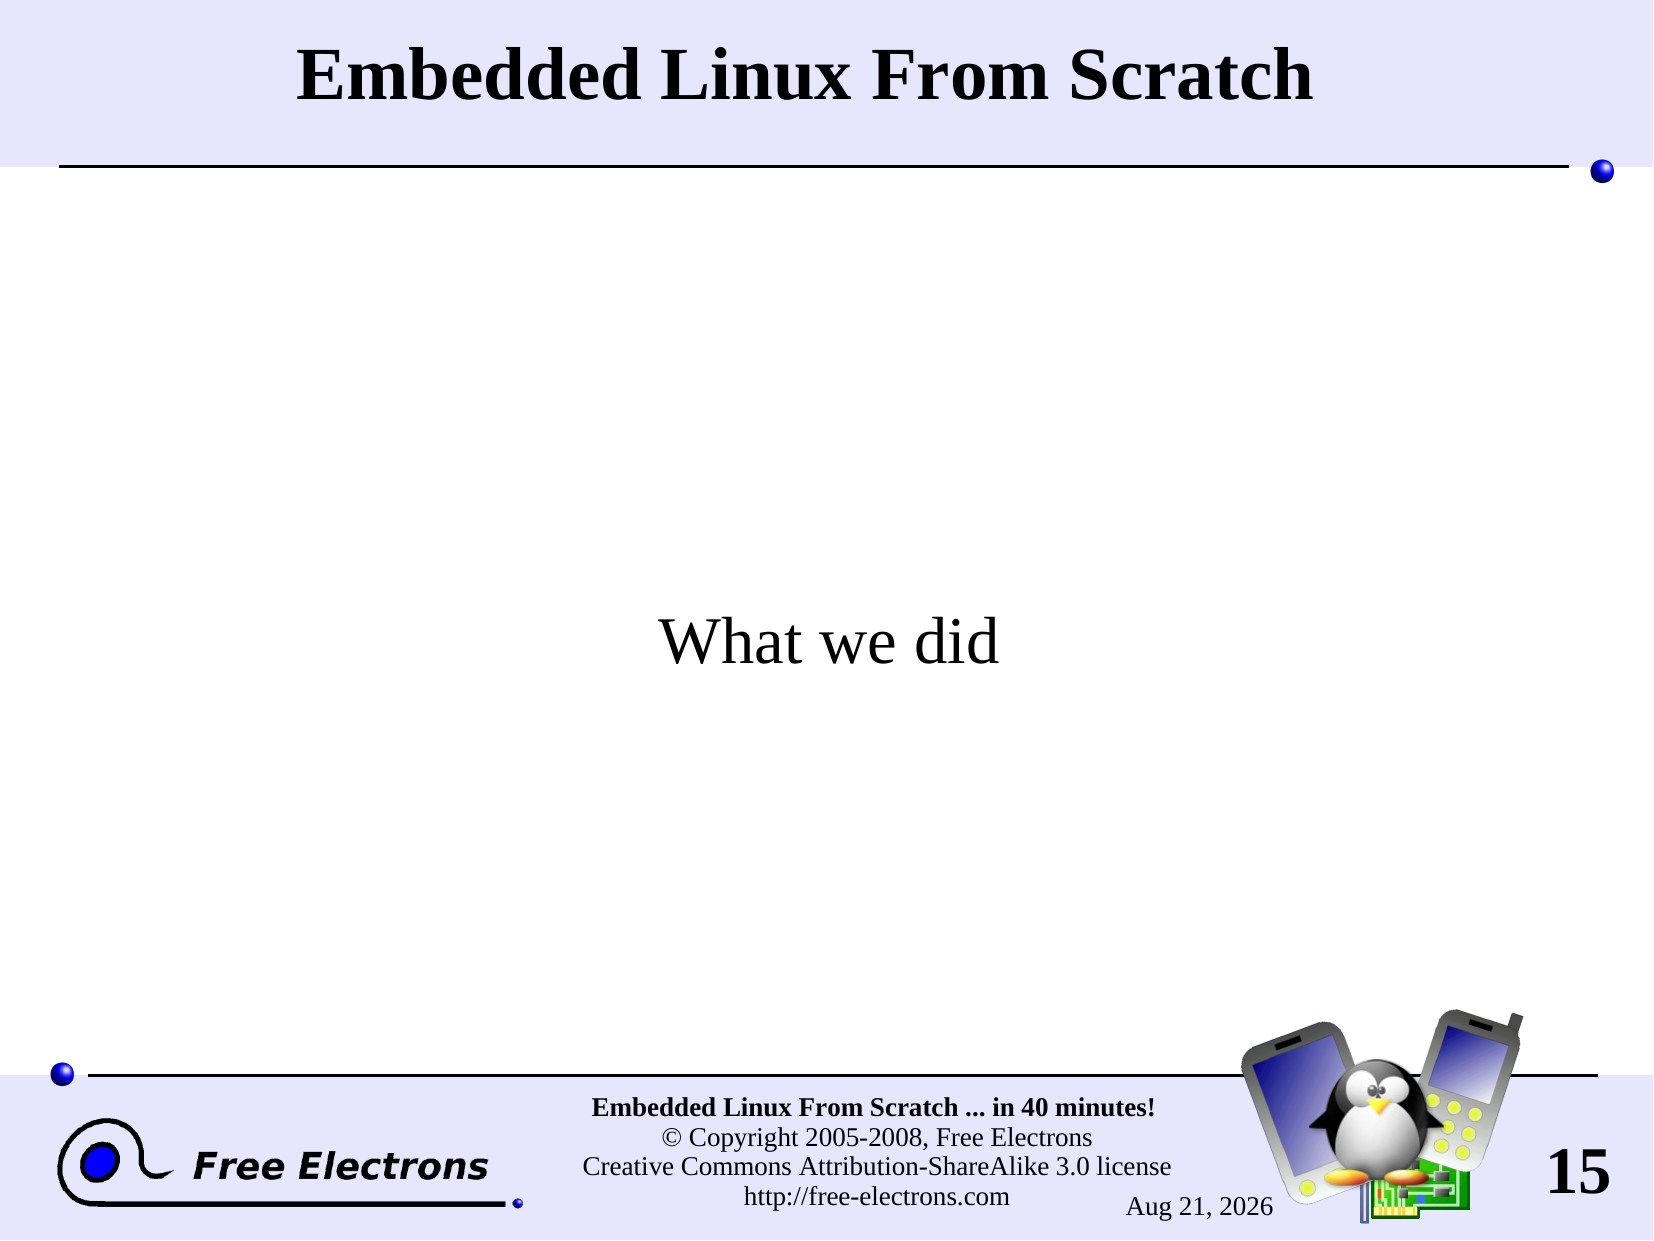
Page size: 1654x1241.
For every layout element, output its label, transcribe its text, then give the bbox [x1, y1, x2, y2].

picture [1231, 1007, 1538, 1241]
subtitle What we did [105, 216, 1518, 1066]
title Embedded Linux From Scratch [60, 18, 1551, 132]
picture [50, 1107, 527, 1216]
